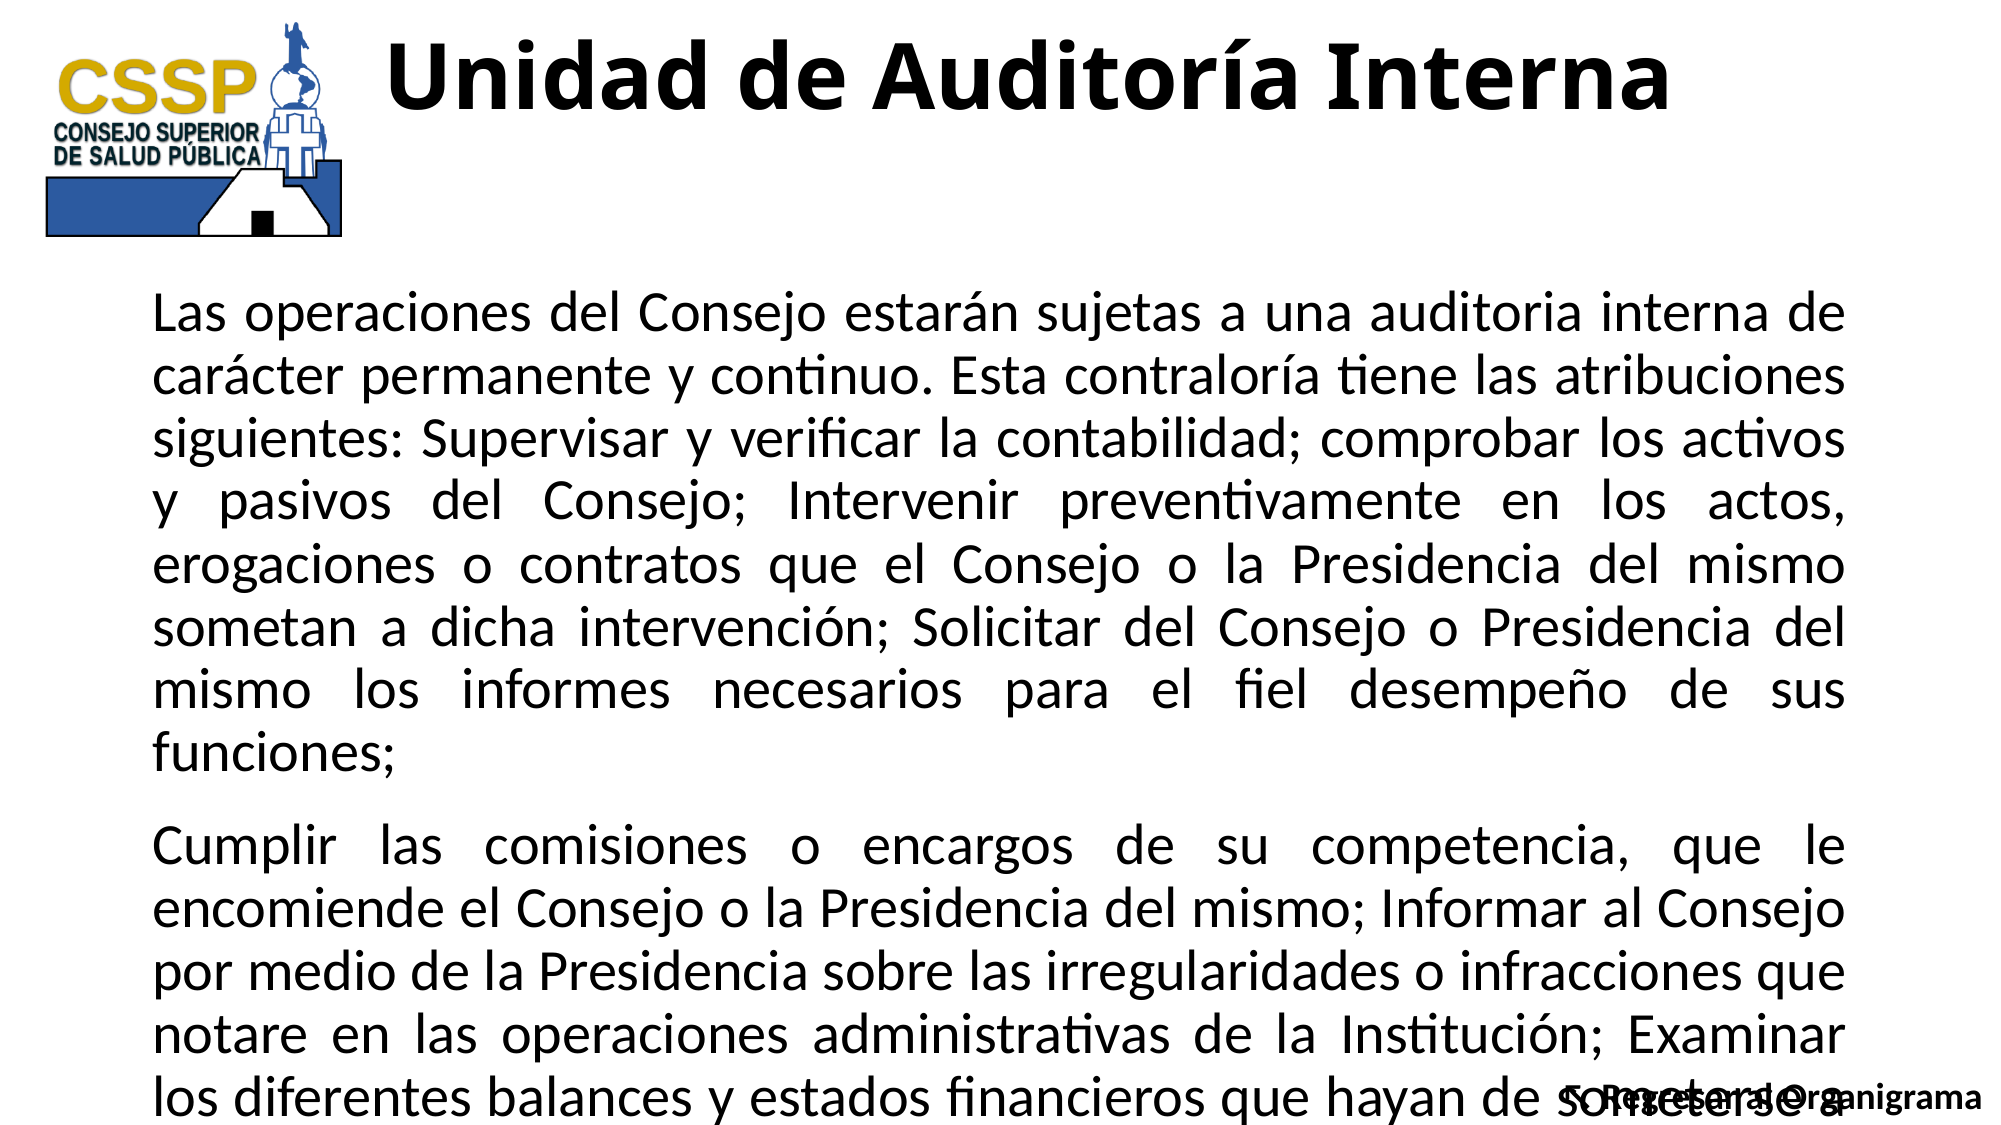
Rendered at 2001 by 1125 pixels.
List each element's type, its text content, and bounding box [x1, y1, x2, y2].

title Unidad de Auditoría Interna [368, 22, 1863, 241]
picture [44, 22, 342, 237]
list Las operaciones del Consejo estarán sujetas a una auditoria interna de carácter permanente y continuo. Esta contraloría tiene las atribuciones siguientes: Supervisar y verificar la contabilidad; comprobar los activos y pasivos del Consejo; Intervenir preventivamente en los actos, erogaciones o contratos que el Consejo o la Presidencia del mismo sometan a dicha intervención; Solicitar del Consejo o Presidencia del mismo los informes necesarios para el fiel desempeño de sus funciones; Cumplir las comisiones o encargos de su competencia, que le encomiende el Consejo o la Presidencia del mismo; Informar al Consejo por medio de la Presidencia sobre las irregularidades o infracciones que notare en las operaciones administrativas de la Institución; Examinar los diferentes balances y estados financieros que hayan de someterse a la consideración del Consejo y presentar al Presidente su informe y opinión sobre los mismos; Realizar todas las demás funciones inherentes a su responsabilidad. Nombre del Responsable. Lic. Mauricio Orellana Mujeres: 0 Hombres: 1 Total de empleados: 1 [137, 273, 1863, 1066]
text_box ↖ Regresar al Organigrama [1546, 1064, 1999, 1125]
